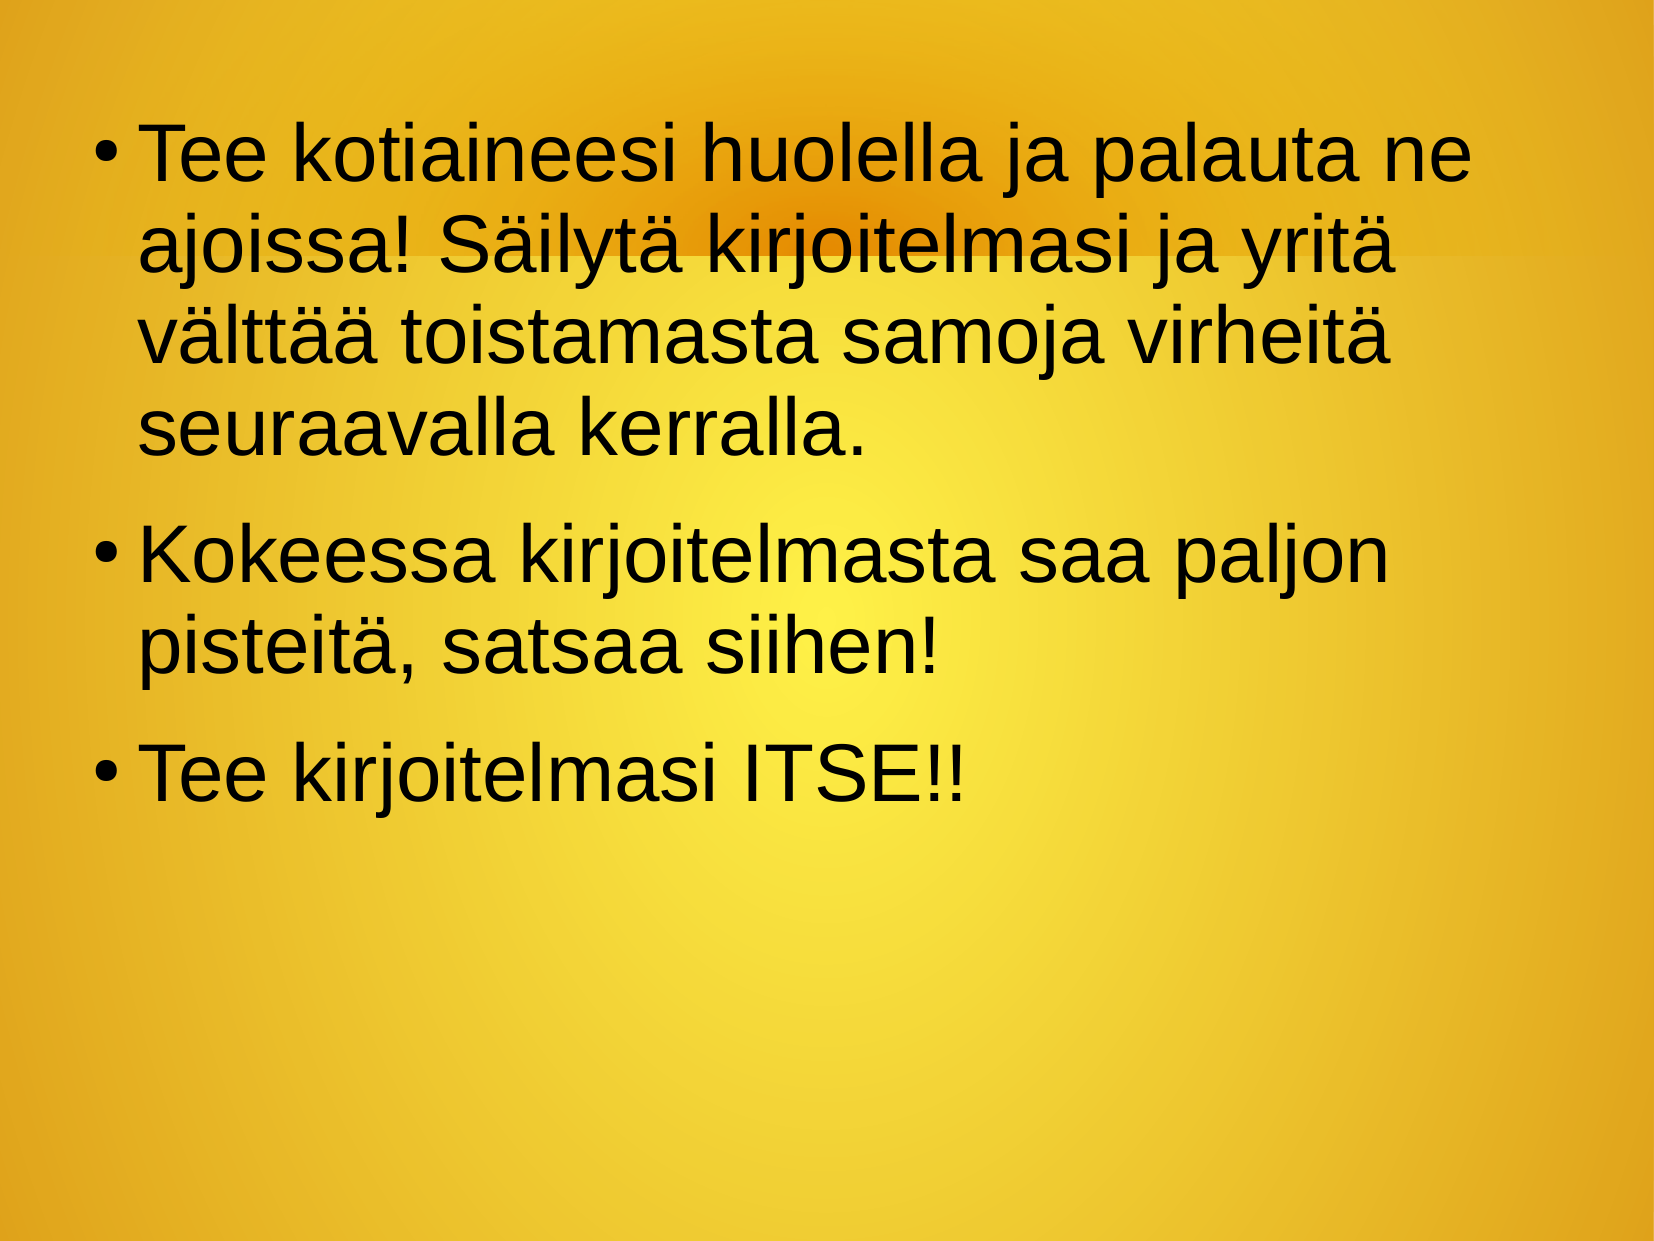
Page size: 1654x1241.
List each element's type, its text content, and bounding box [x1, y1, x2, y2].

list Tee kotiaineesi huolella ja palauta ne ajoissa! Säilytä kirjoitelmasi ja yritä välttää toistamasta samoja virheitä seuraavalla kerralla. Kokeessa kirjoitelmasta saa paljon pisteitä, satsaa siihen! Tee kirjoitelmasi ITSE!! [76, 107, 1565, 827]
